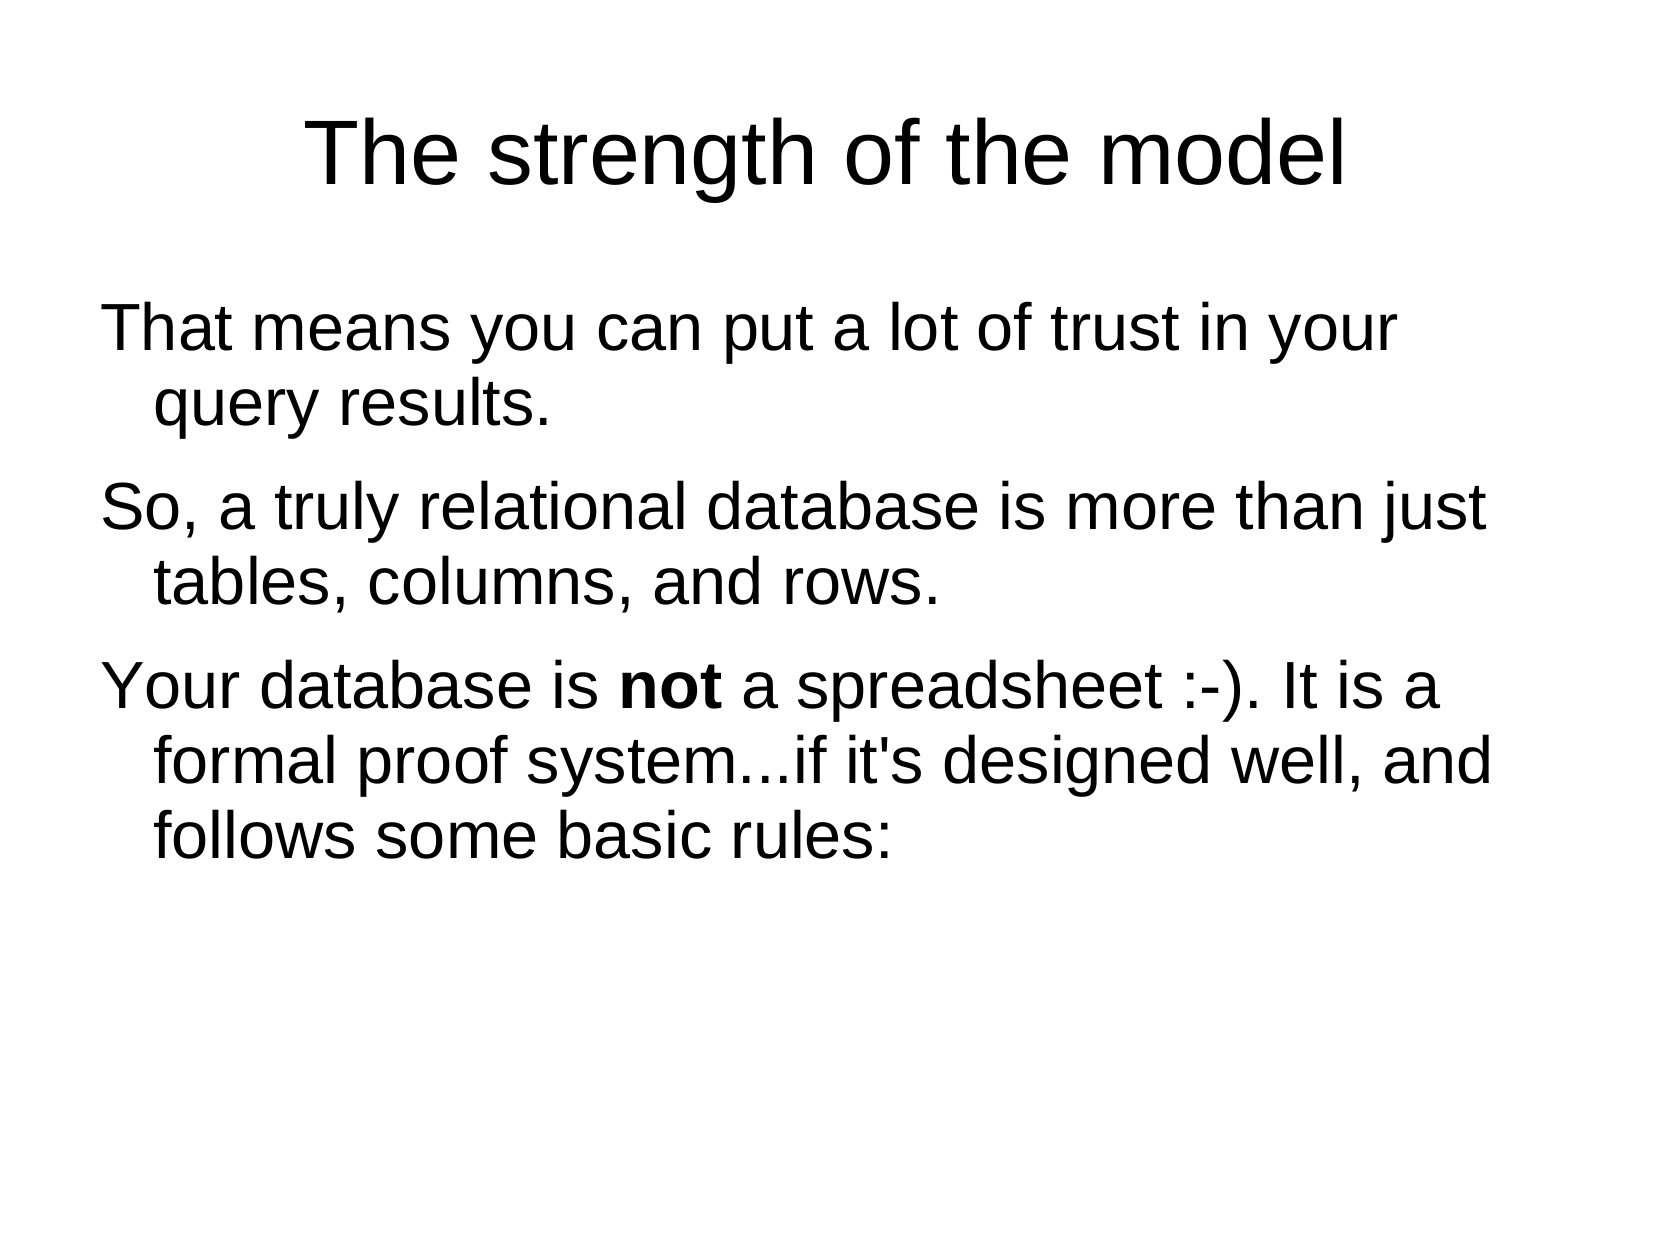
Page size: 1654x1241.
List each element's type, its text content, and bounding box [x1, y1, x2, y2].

title The strength of the model [82, 56, 1571, 250]
list That means you can put a lot of trust in your query results. So, a truly relational database is more than just tables, columns, and rows. Your database is not a spreadsheet :-). It is a formal proof system...if it's designed well, and follows some basic rules: [82, 290, 1571, 1094]
